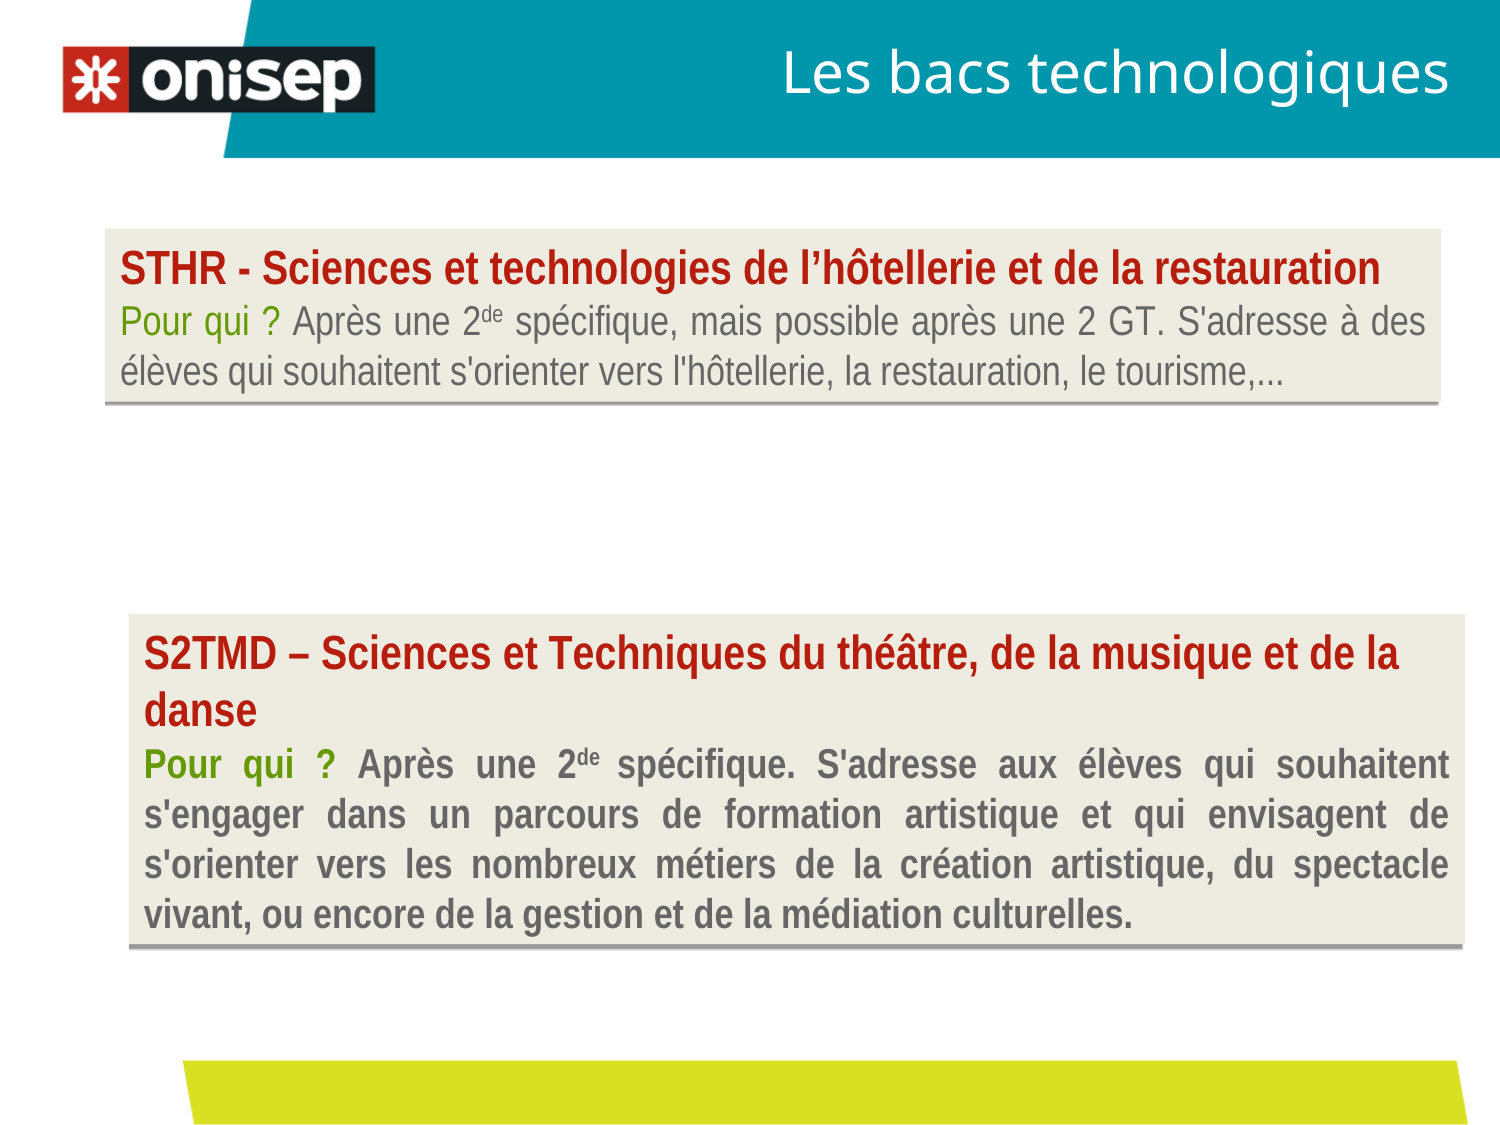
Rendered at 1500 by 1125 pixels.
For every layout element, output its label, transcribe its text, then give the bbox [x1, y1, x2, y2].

text_box Les bacs technologiques [386, 30, 1465, 111]
picture [0, 0, 1500, 1125]
text_box S2TMD – Sciences et Techniques du théâtre, de la musique et de la danse Pour qui ? Après une 2de spécifique. S'adresse aux élèves qui souhaitent s'engager dans un parcours de formation artistique et qui envisagent de s'orienter vers les nombreux métiers de la création artistique, du spectacle vivant, ou encore de la gestion et de la médiation culturelles. [129, 613, 1465, 945]
text_box STHR - Sciences et technologies de l’hôtellerie et de la restauration Pour qui ? Après une 2de spécifique, mais possible après une 2 GT. S'adresse à des élèves qui souhaitent s'orienter vers l'hôtellerie, la restauration, le tourisme,... [105, 228, 1441, 402]
